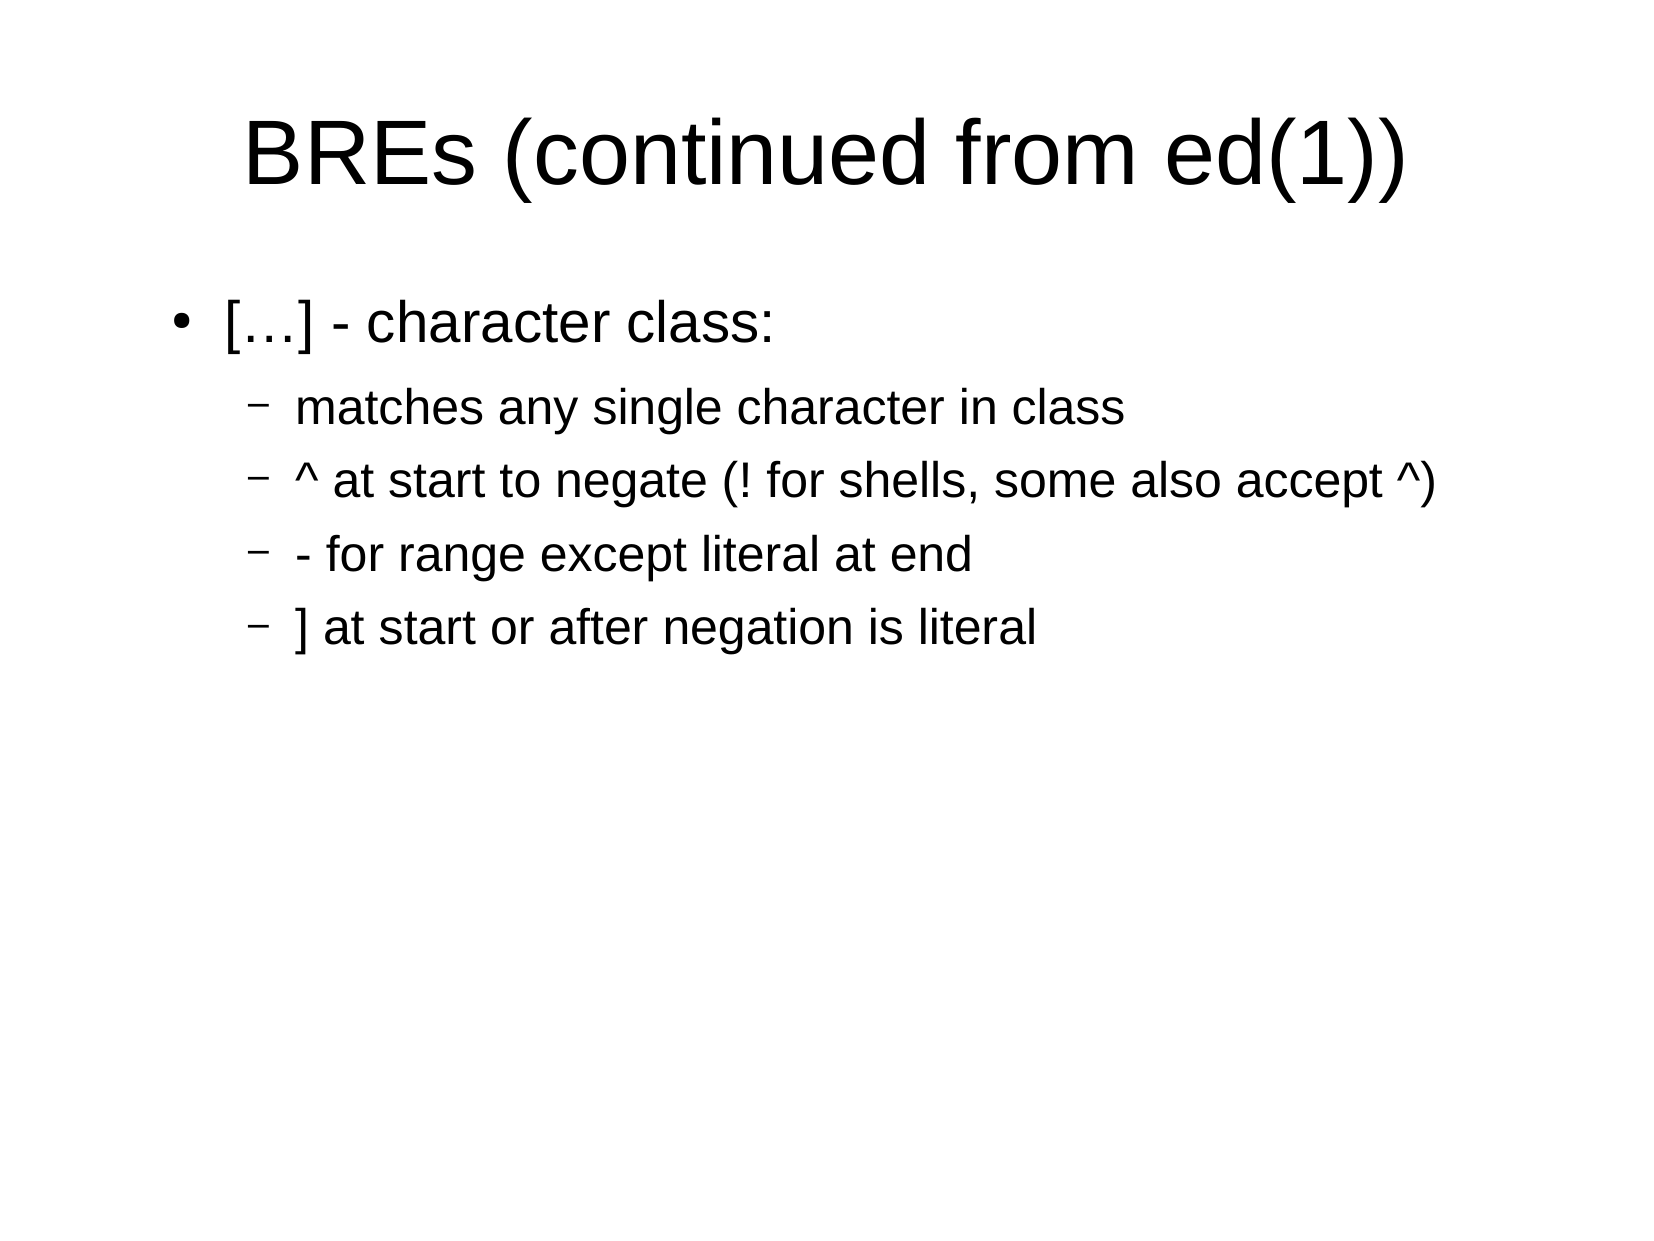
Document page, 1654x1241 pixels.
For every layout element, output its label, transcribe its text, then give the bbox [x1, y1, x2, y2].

list […] - character class: matches any single character in class ^ at start to negate (! for shells, some also accept ^) - for range except literal at end ] at start or after negation is literal [82, 290, 1571, 1109]
title BREs (continued from ed(1)) [82, 49, 1571, 257]
